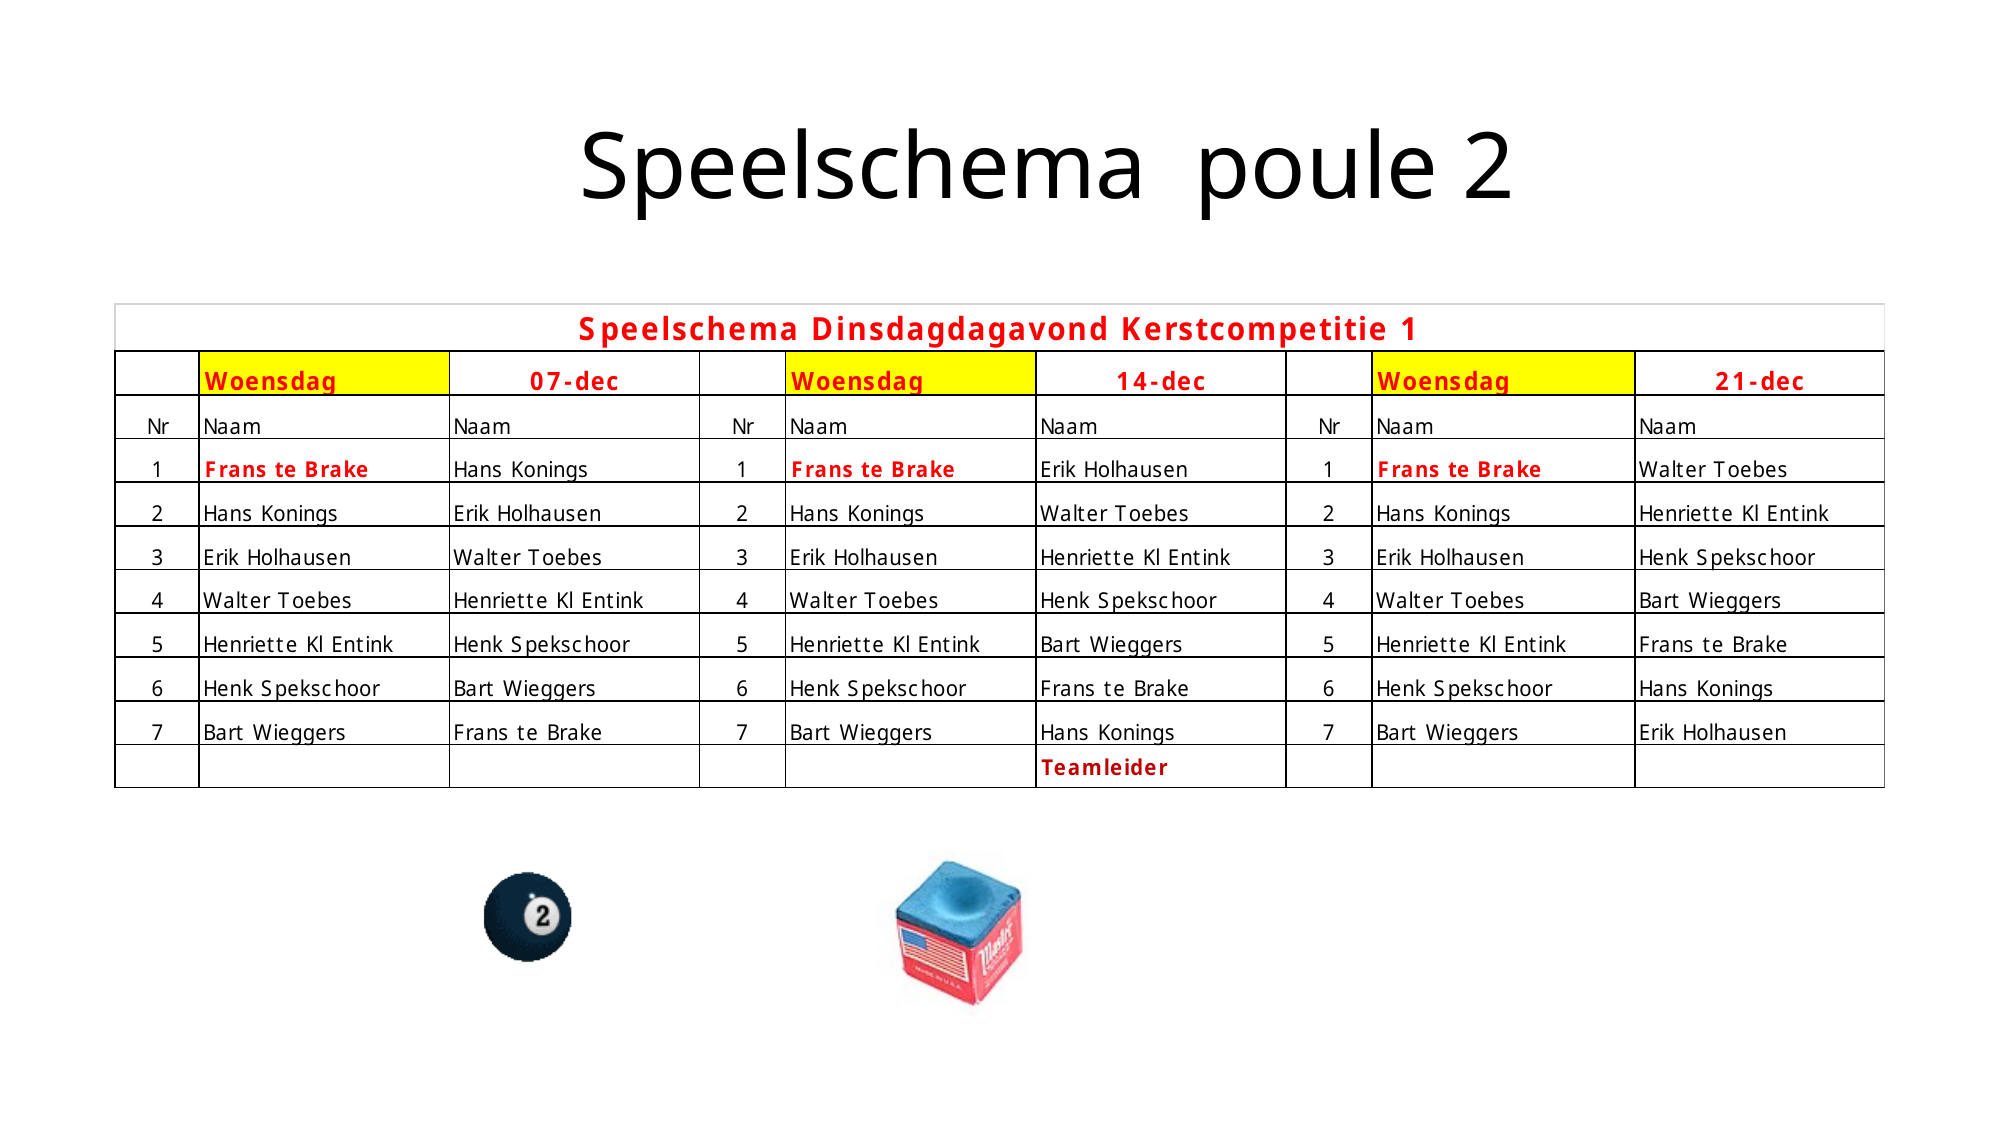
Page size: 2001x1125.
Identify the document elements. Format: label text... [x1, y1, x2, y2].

title Speelschema poule 2 [137, 59, 1863, 278]
picture [481, 869, 575, 964]
picture [853, 852, 1073, 1017]
picture [114, 303, 1886, 790]
